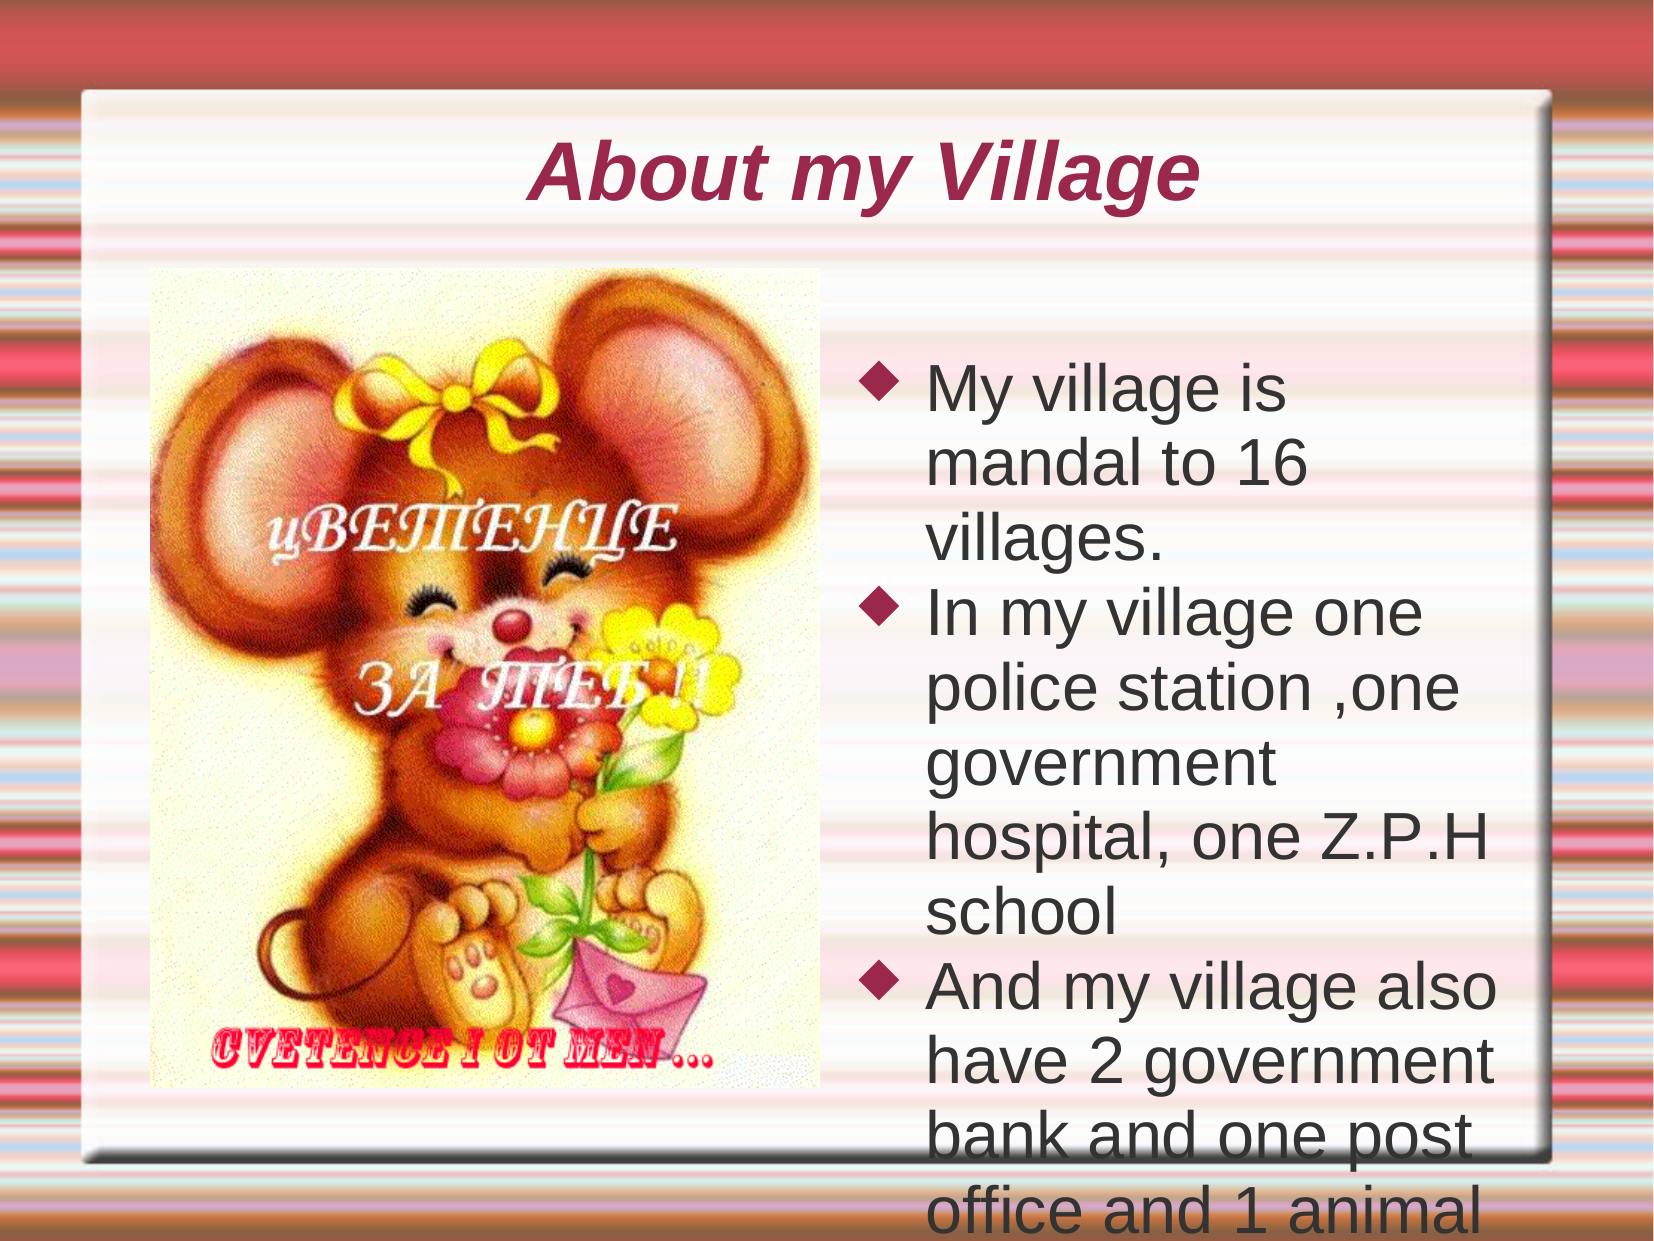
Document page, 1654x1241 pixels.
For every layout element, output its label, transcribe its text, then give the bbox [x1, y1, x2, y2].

list My village is mandal to 16 villages. In my village one police station ,one government hospital, one Z.P.H school And my village also have 2 government bank and one post office and 1 animal hospital [842, 350, 1517, 1170]
title About my Village [121, 114, 1534, 322]
picture [0, 0, 1654, 1241]
